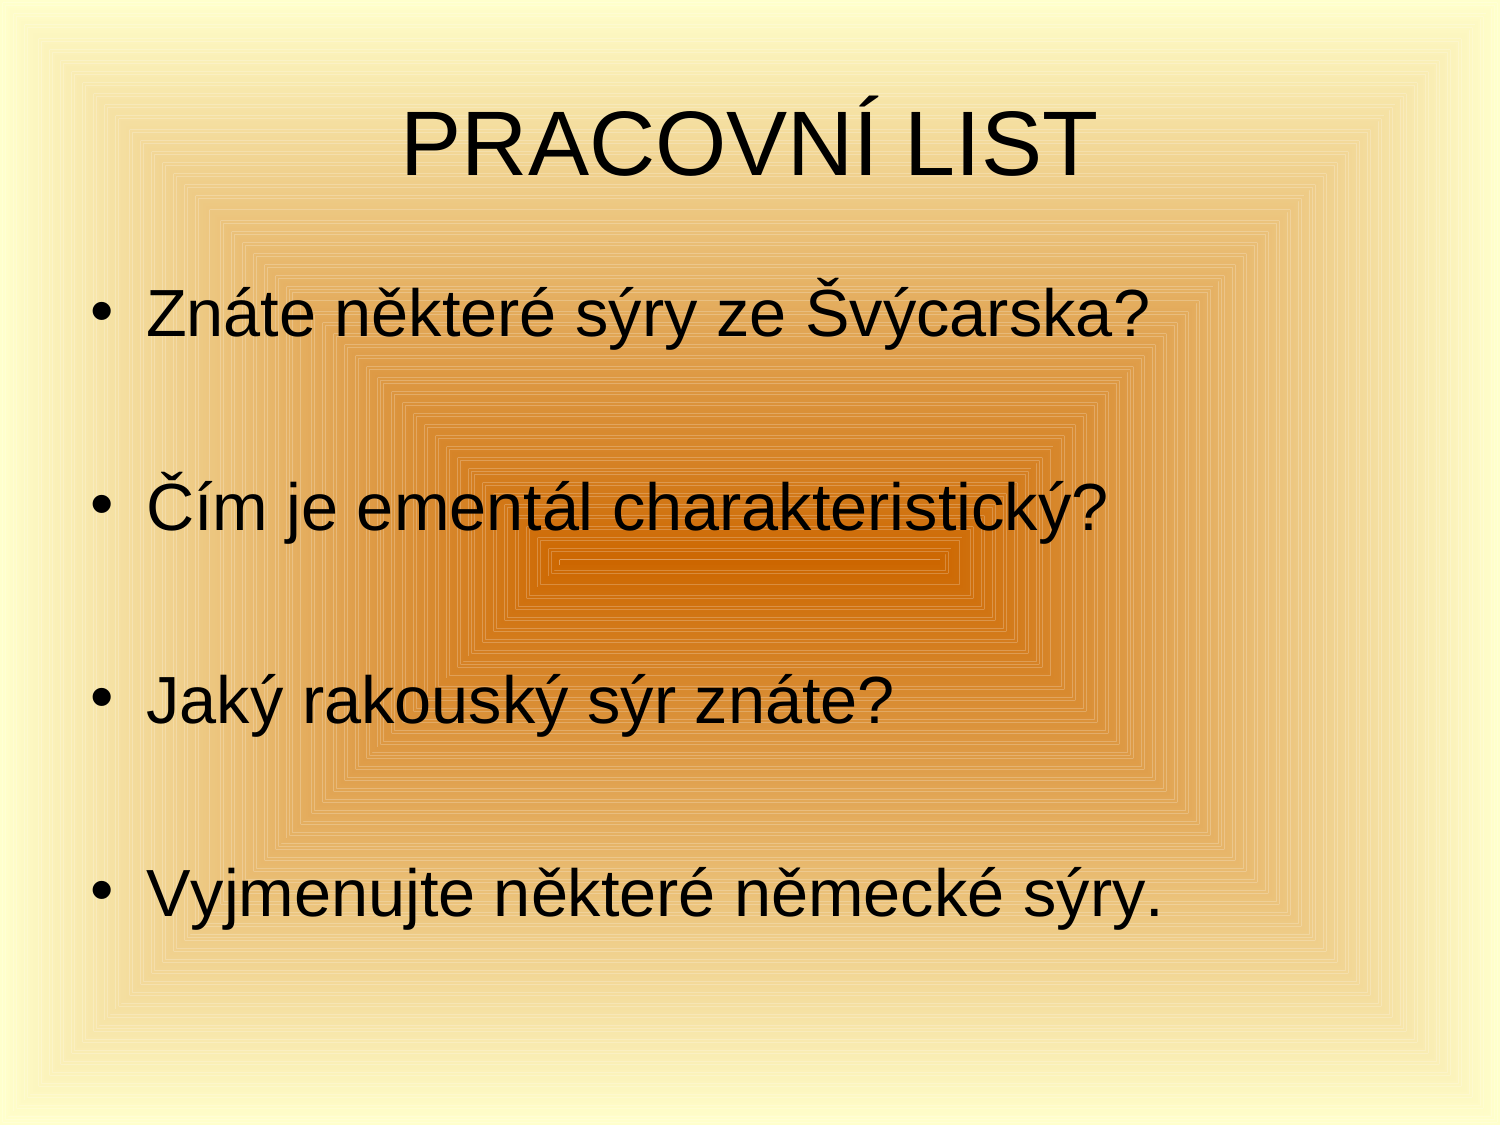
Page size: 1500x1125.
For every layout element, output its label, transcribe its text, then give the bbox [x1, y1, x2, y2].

list Znáte některé sýry ze Švýcarska? Čím je ementál charakteristický? Jaký rakouský sýr znáte? Vyjmenujte některé německé sýry. [75, 262, 1426, 1034]
title PRACOVNÍ LIST [75, 45, 1426, 233]
